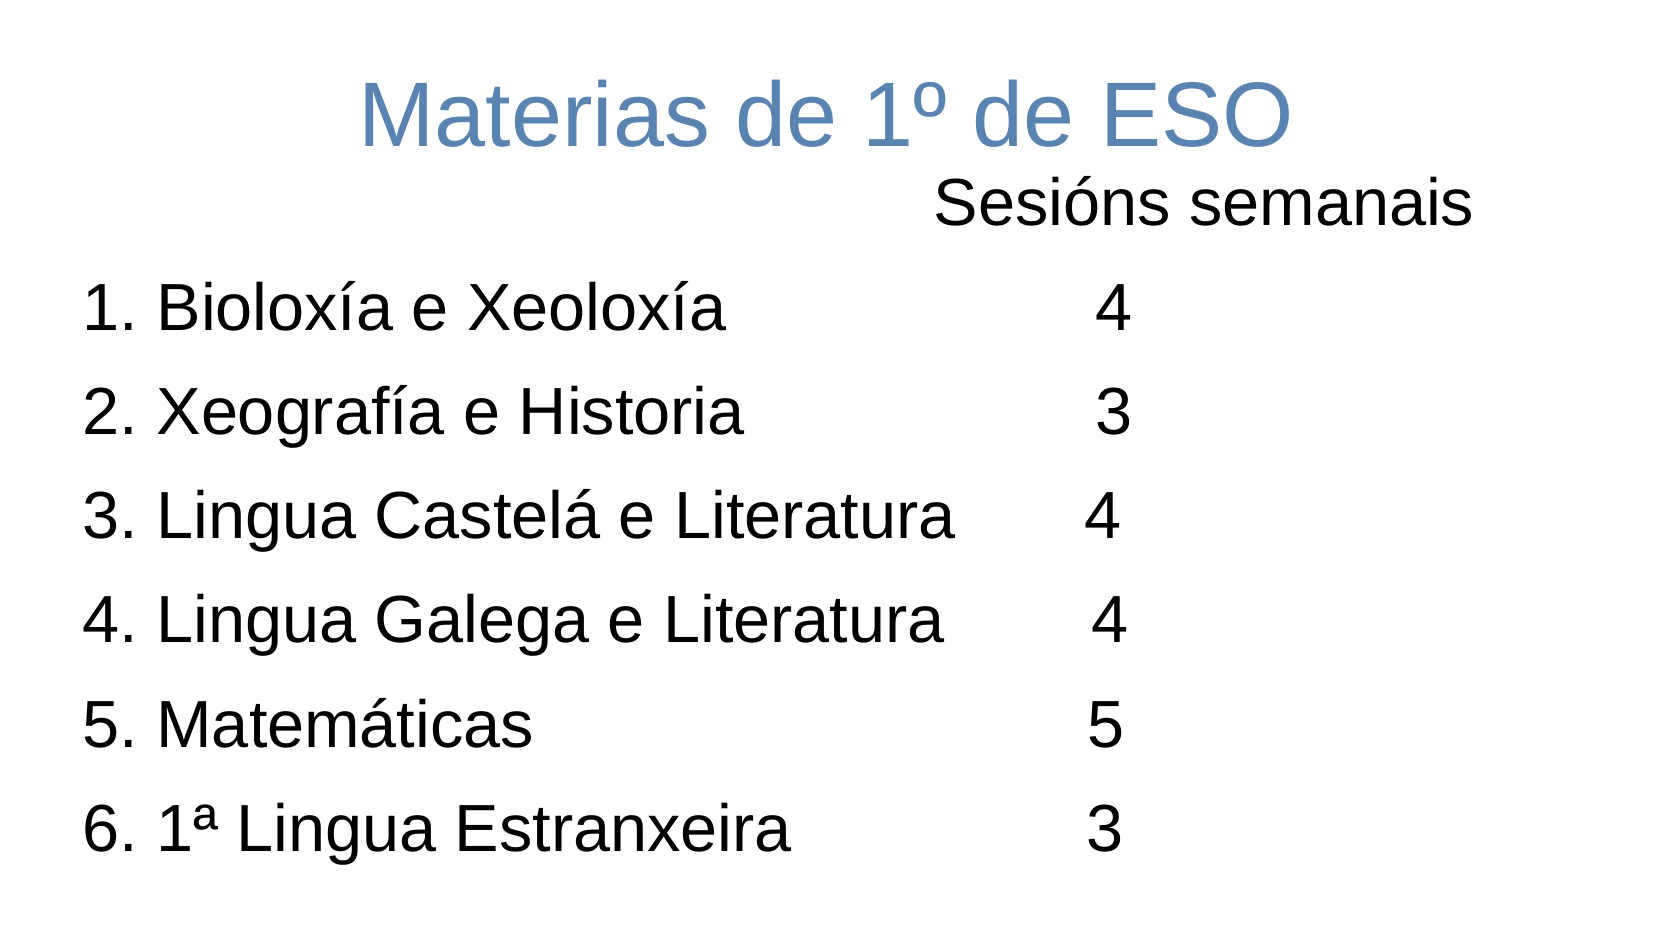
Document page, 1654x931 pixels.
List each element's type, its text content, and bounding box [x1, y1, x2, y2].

list Sesións semanais 1. Bioloxía e Xeoloxía 4 2. Xeografía e Historia 3 3. Lingua Castelá e Literatura 4 4. Lingua Galega e Literatura 4 5. Matemáticas 5 6. 1ª Lingua Estranxeira 3 [11, 165, 1630, 910]
title Materias de 1º de ESO [82, 37, 1571, 165]
